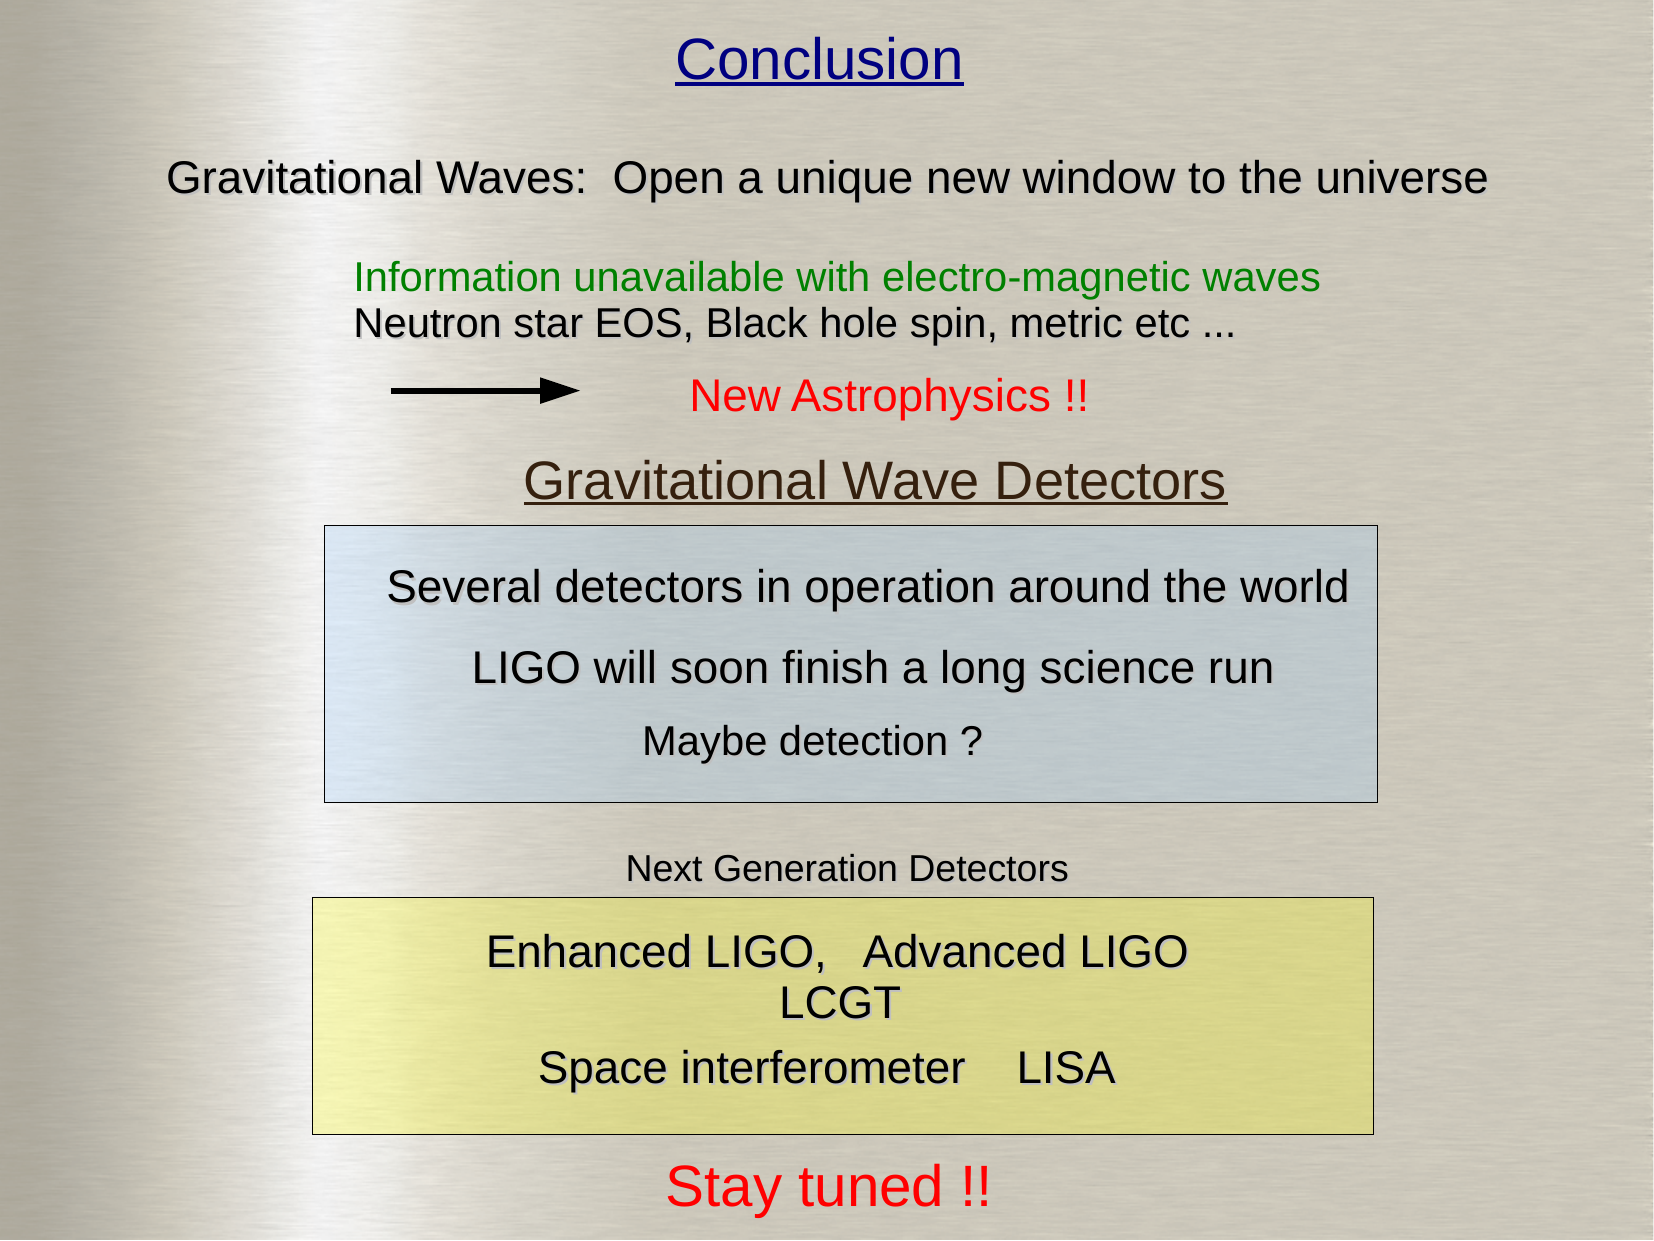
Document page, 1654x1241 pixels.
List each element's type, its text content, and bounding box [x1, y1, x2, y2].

text_box Enhanced LIGO, Advanced LIGO LCGT [471, 918, 1190, 1036]
text_box LIGO will soon finish a long science run [456, 634, 1274, 701]
text_box [324, 525, 1378, 803]
text_box Gravitational Wave Detectors [508, 442, 1229, 519]
text_box Conclusion [660, 18, 979, 99]
text_box Several detectors in operation around the world [371, 554, 1347, 621]
picture [0, 0, 1654, 1240]
text_box Gravitational Waves: Open a unique new window to the universe [151, 144, 1481, 211]
text_box Stay tuned !! [650, 1145, 1009, 1226]
text_box Next Generation Detectors [610, 840, 1085, 898]
text_box New Astrophysics !! [674, 362, 1097, 429]
text_box Information unavailable with electro-magnetic waves Neutron star EOS, Black hole spin, metric etc ... [338, 246, 1339, 355]
text_box Space interferometer LISA [523, 1034, 1121, 1101]
text_box Maybe detection ? [627, 710, 999, 772]
text_box [312, 897, 1374, 1135]
